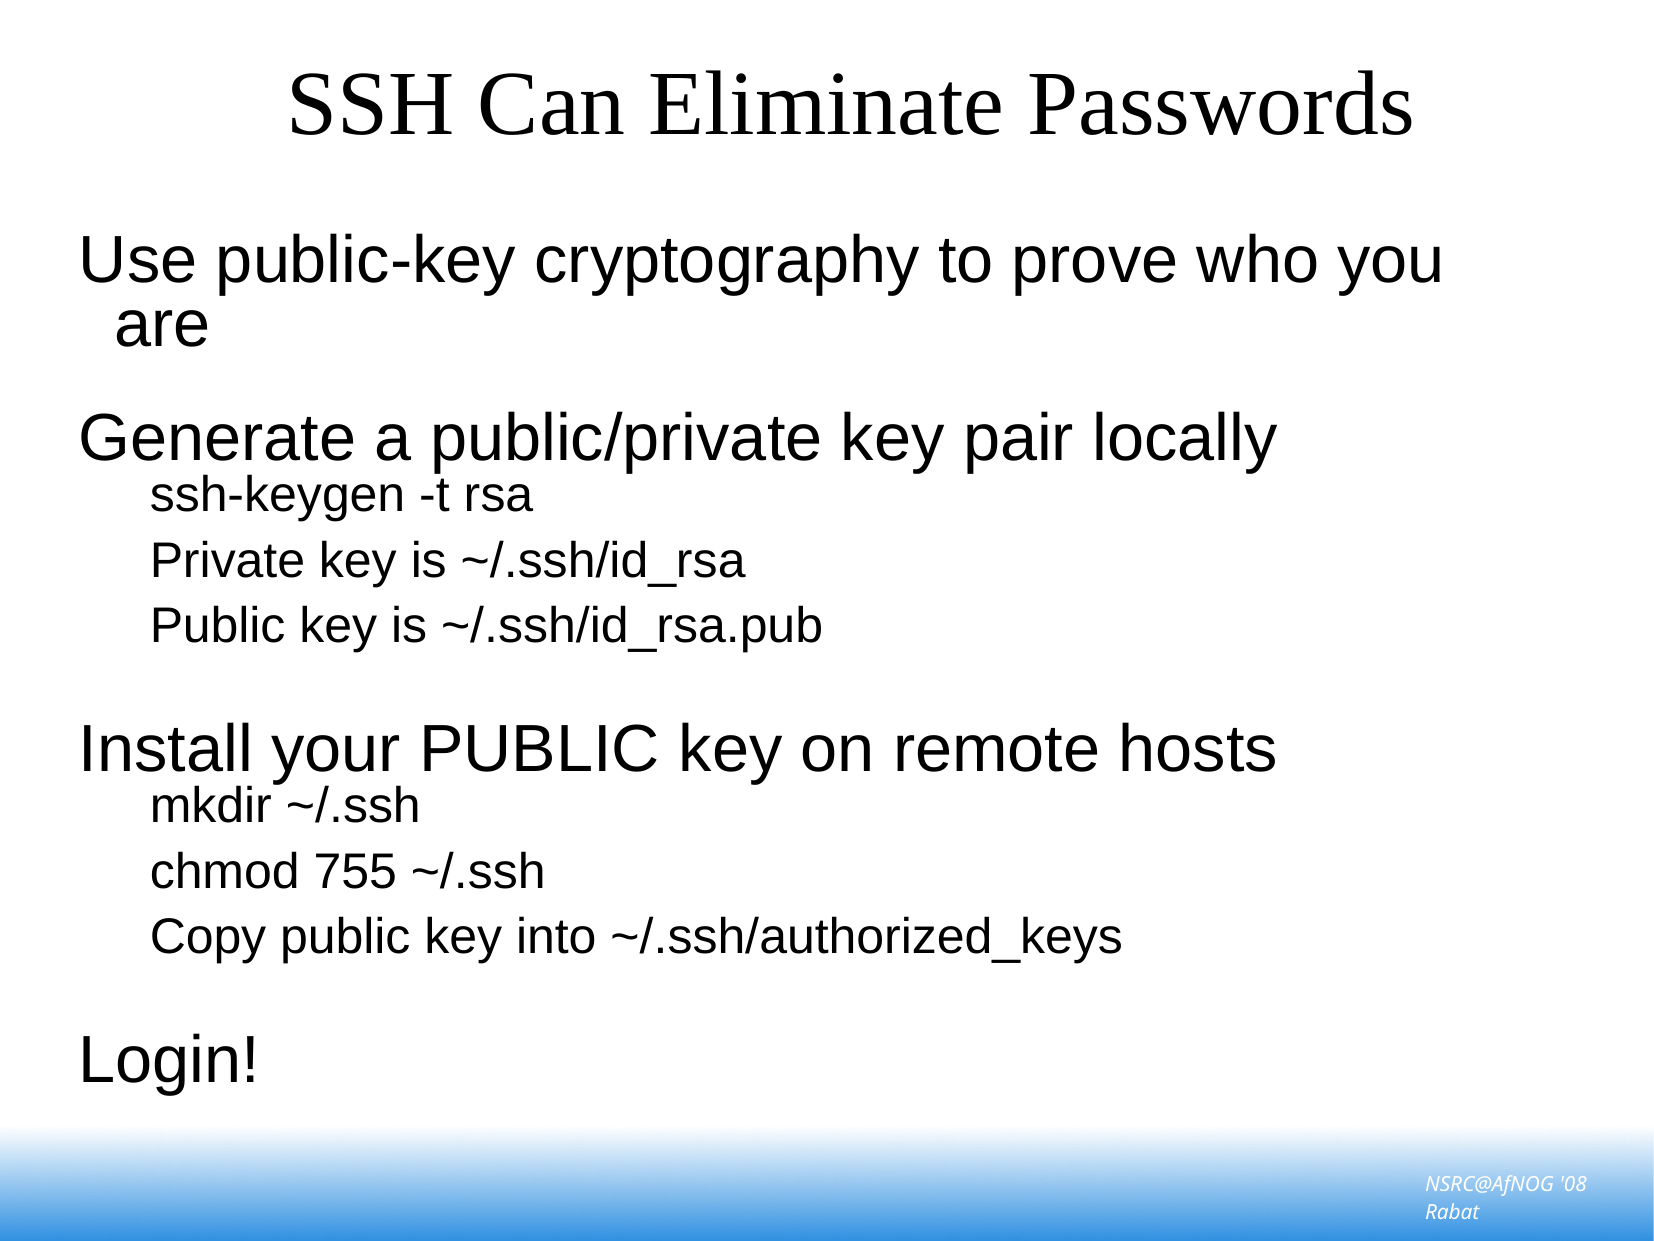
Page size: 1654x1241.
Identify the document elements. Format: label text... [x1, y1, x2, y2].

title SSH Can Eliminate Passwords [65, 52, 1638, 206]
picture [0, 1124, 1654, 1241]
list Use public-key cryptography to prove who you are Generate a public/private key pair locally ssh-keygen -t rsa Private key is ~/.ssh/id_rsa Public key is ~/.ssh/id_rsa.pub Install your PUBLIC key on remote hosts mkdir ~/.ssh chmod 755 ~/.ssh Copy public key into ~/.ssh/authorized_keys Login! [43, 230, 1522, 1133]
